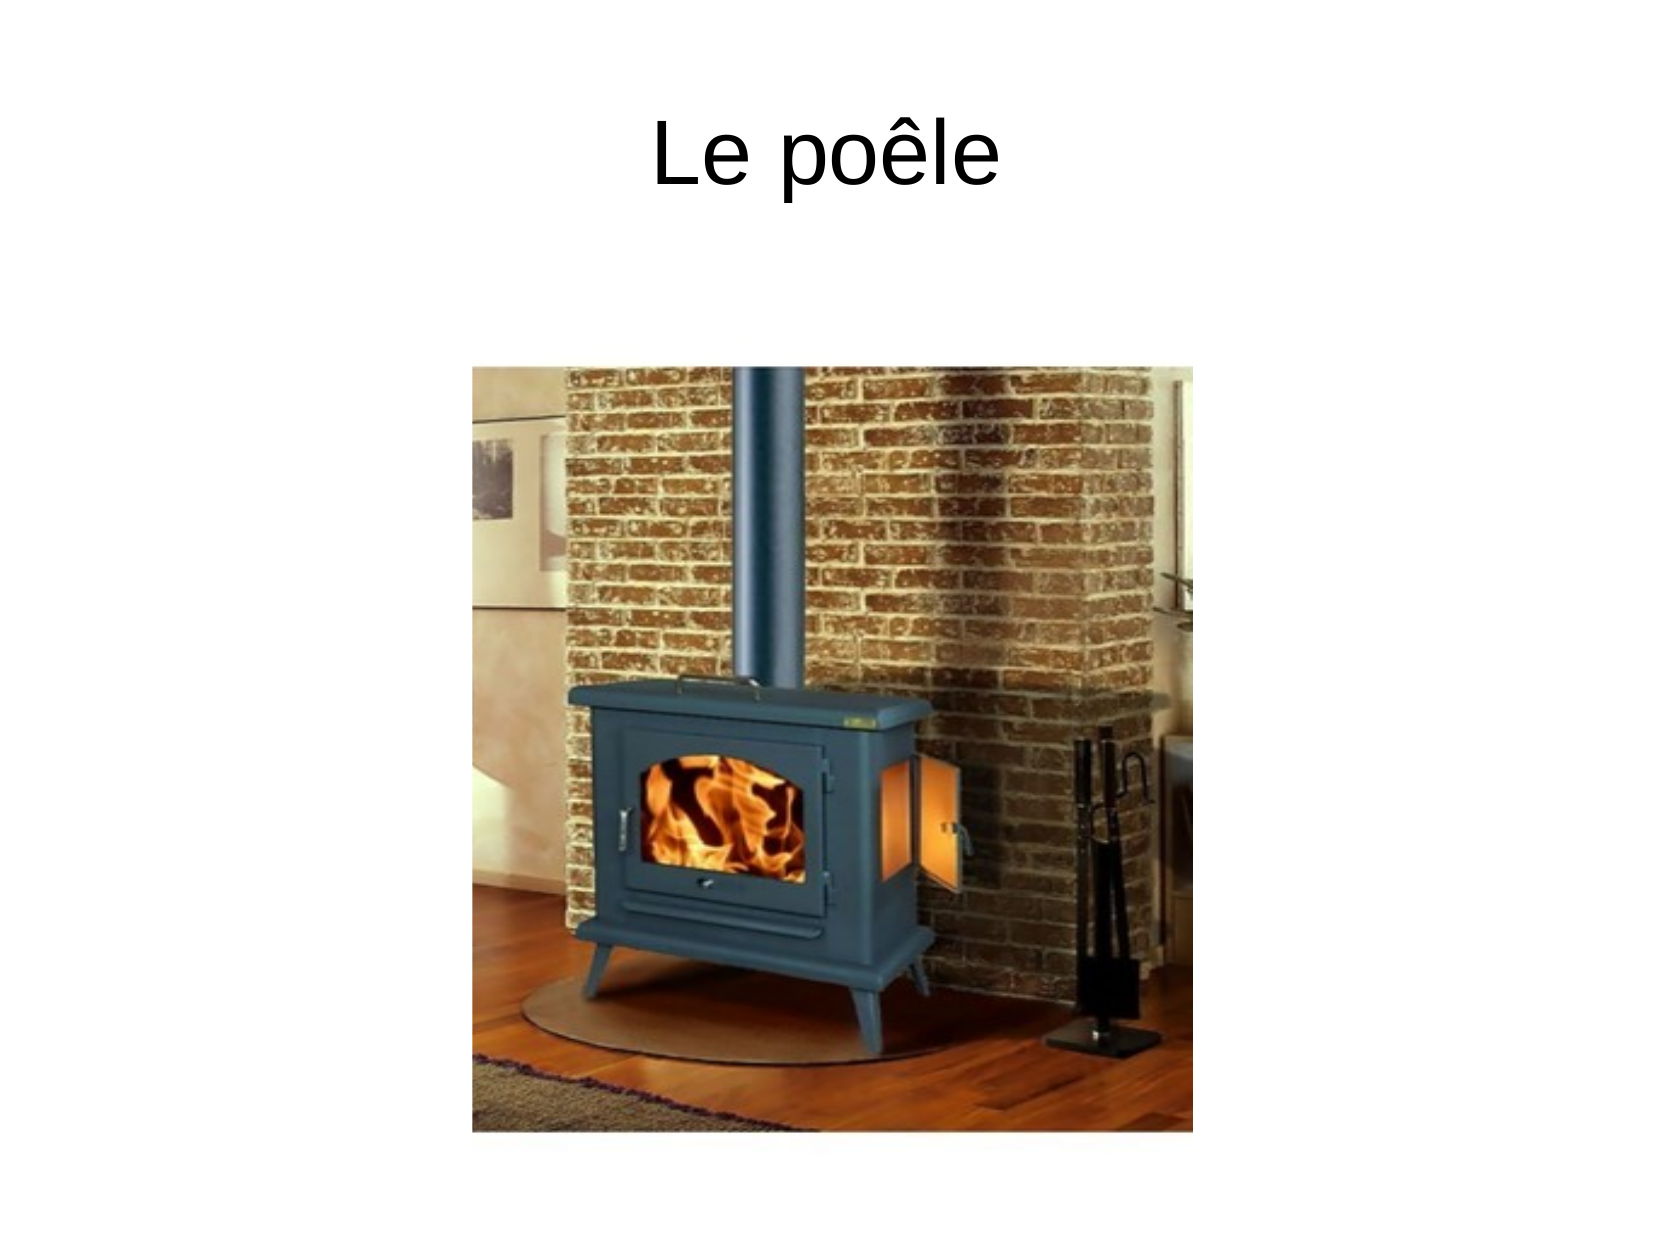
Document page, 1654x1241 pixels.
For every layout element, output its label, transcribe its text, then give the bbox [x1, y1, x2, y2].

picture [472, 269, 1193, 1229]
title Le poêle [82, 49, 1571, 257]
